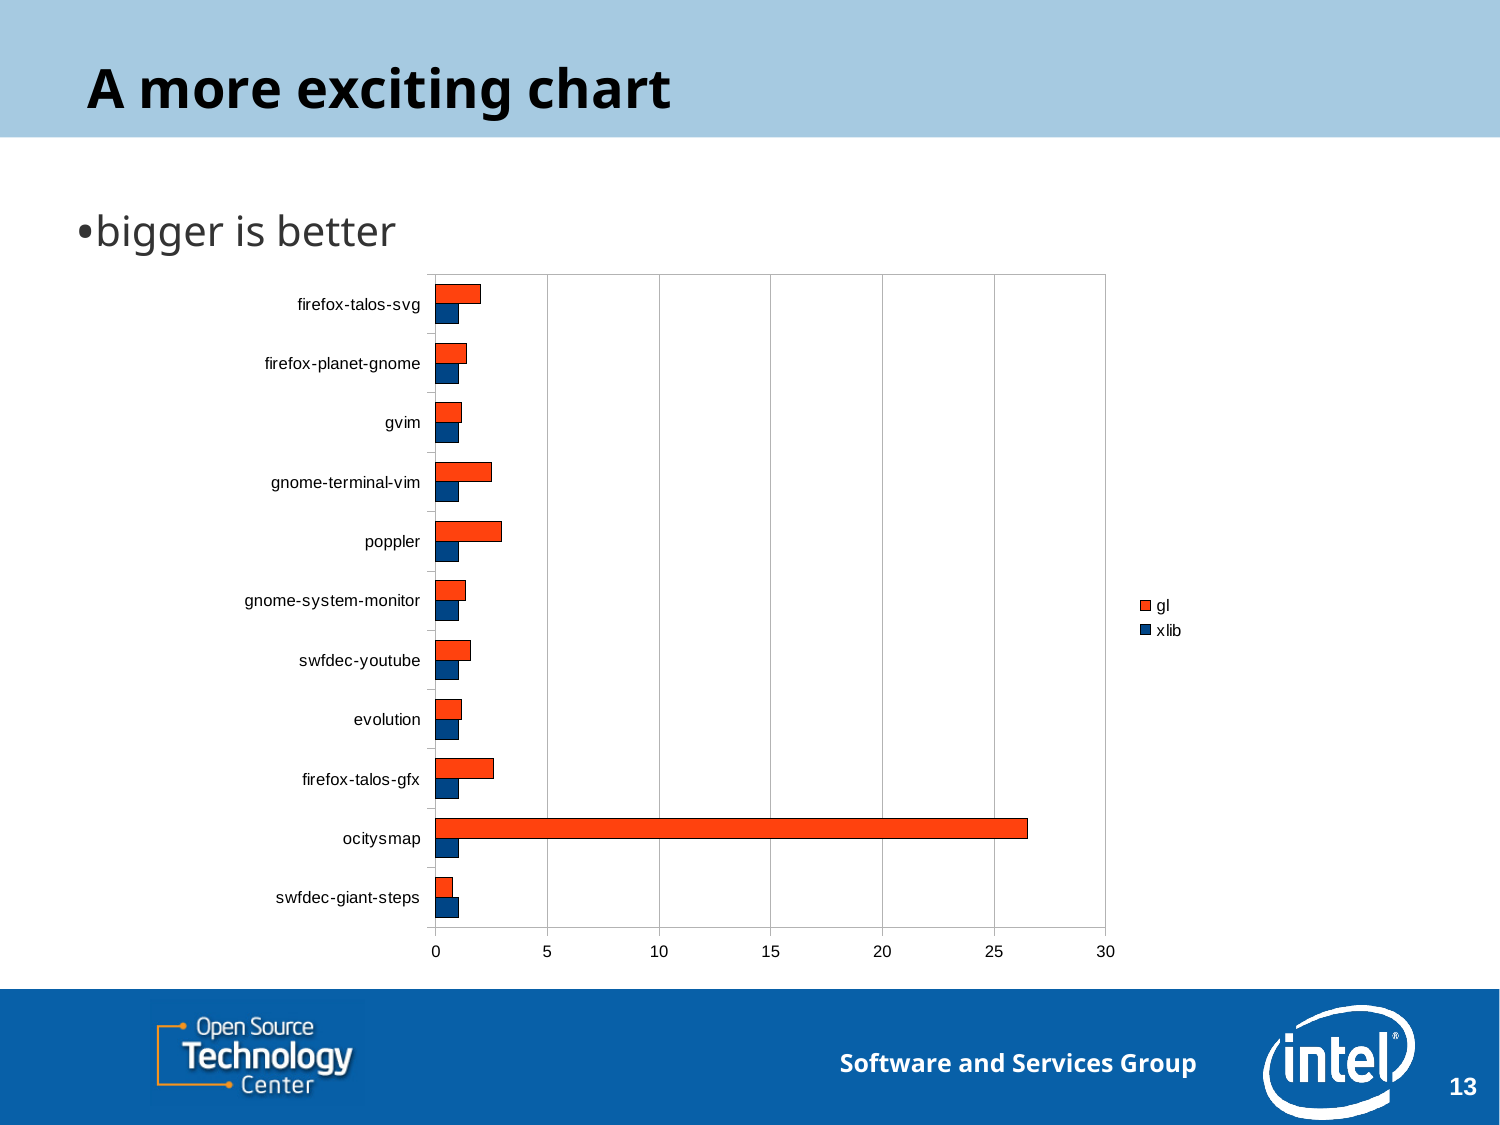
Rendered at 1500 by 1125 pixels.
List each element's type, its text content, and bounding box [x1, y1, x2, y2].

picture [150, 999, 365, 1106]
chart [225, 260, 1201, 976]
list bigger is better [74, 202, 1425, 930]
picture [1263, 1005, 1415, 1120]
title A more exciting chart [87, 44, 1446, 131]
